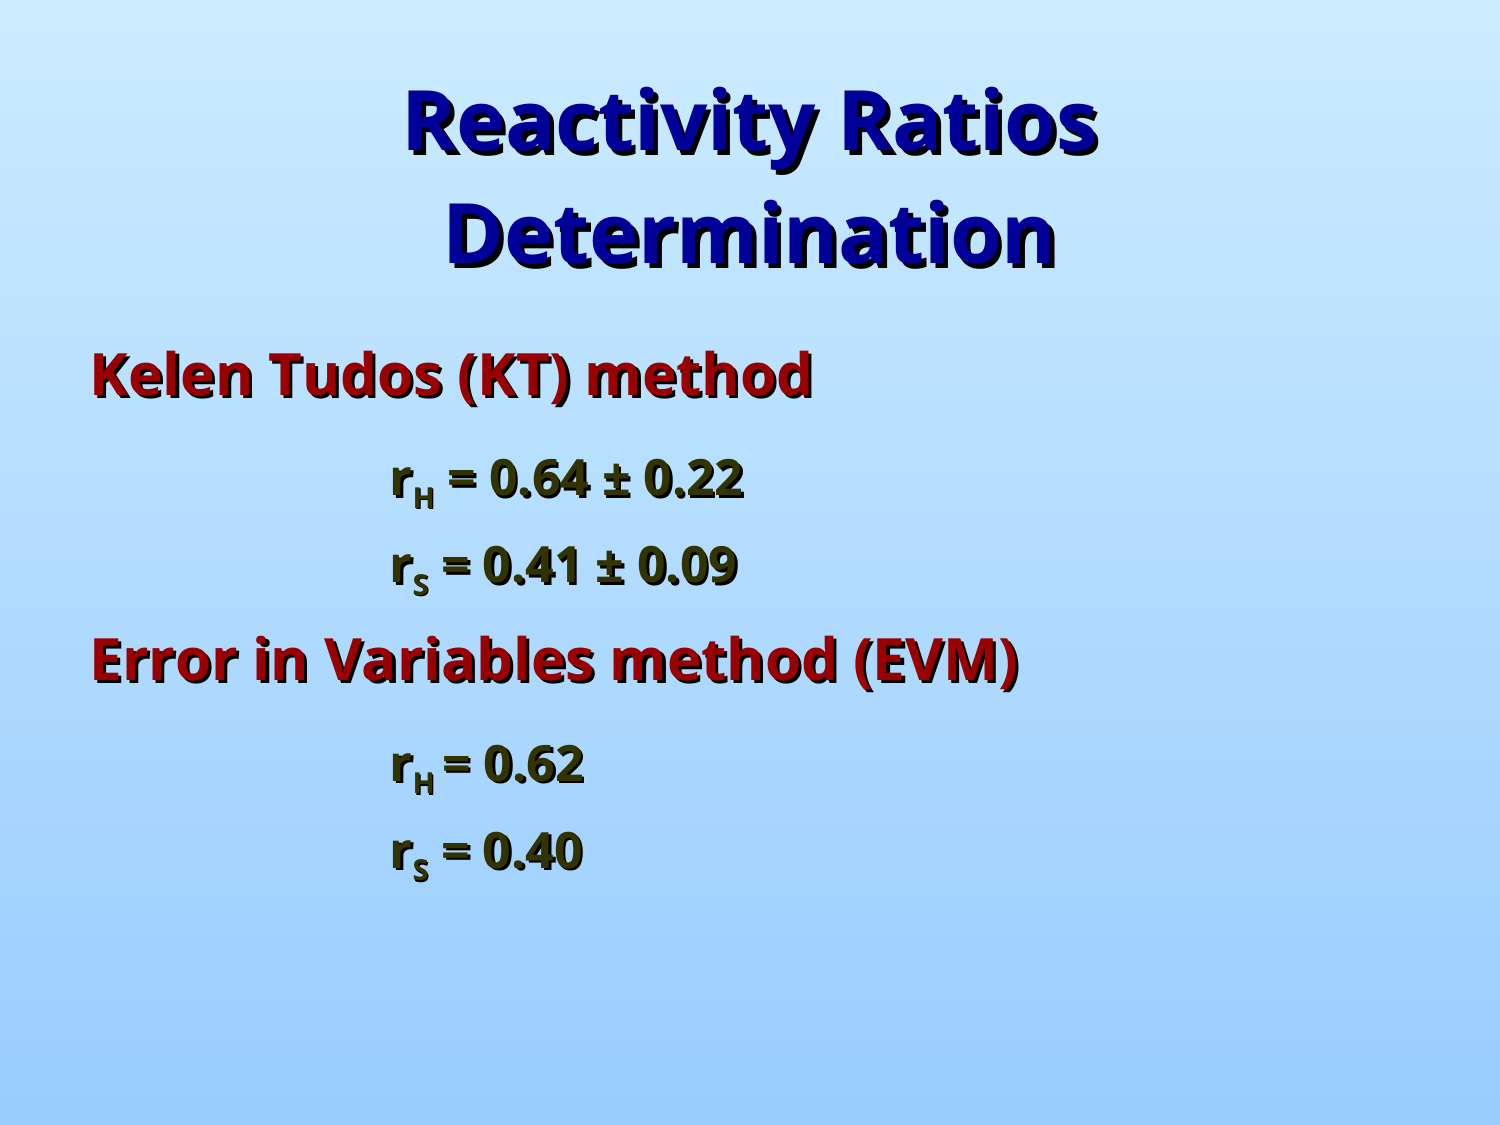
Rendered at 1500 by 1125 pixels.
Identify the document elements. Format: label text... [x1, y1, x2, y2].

title Reactivity Ratios Determination [75, 62, 1426, 288]
list Kelen Tudos (KT) method rH = 0.64 ± 0.22 rS = 0.41 ± 0.09 Error in Variables method (EVM) rH = 0.62 rS = 0.40 [75, 324, 1426, 1001]
